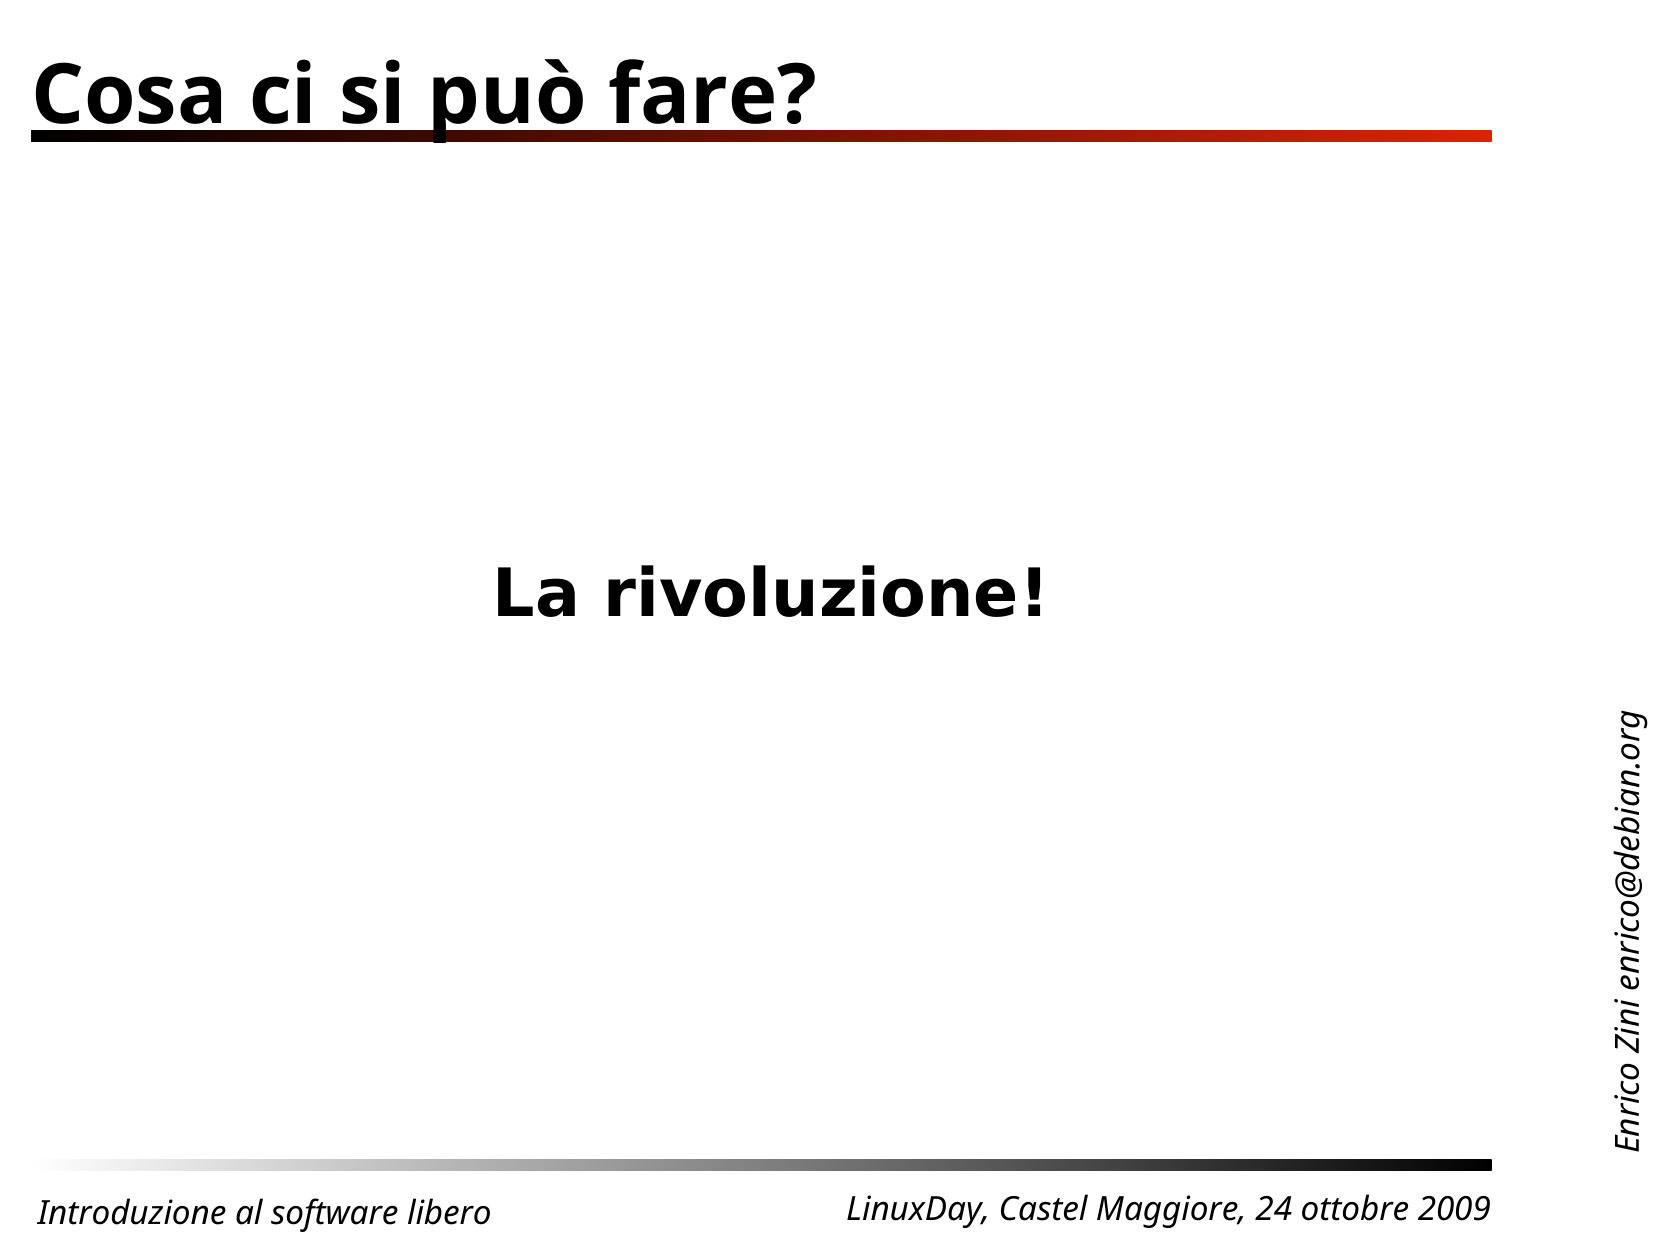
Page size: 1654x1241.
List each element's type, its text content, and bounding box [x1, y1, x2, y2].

text_box La rivoluzione! [492, 554, 1059, 632]
text_box Cosa ci si può fare? [31, 34, 1438, 168]
